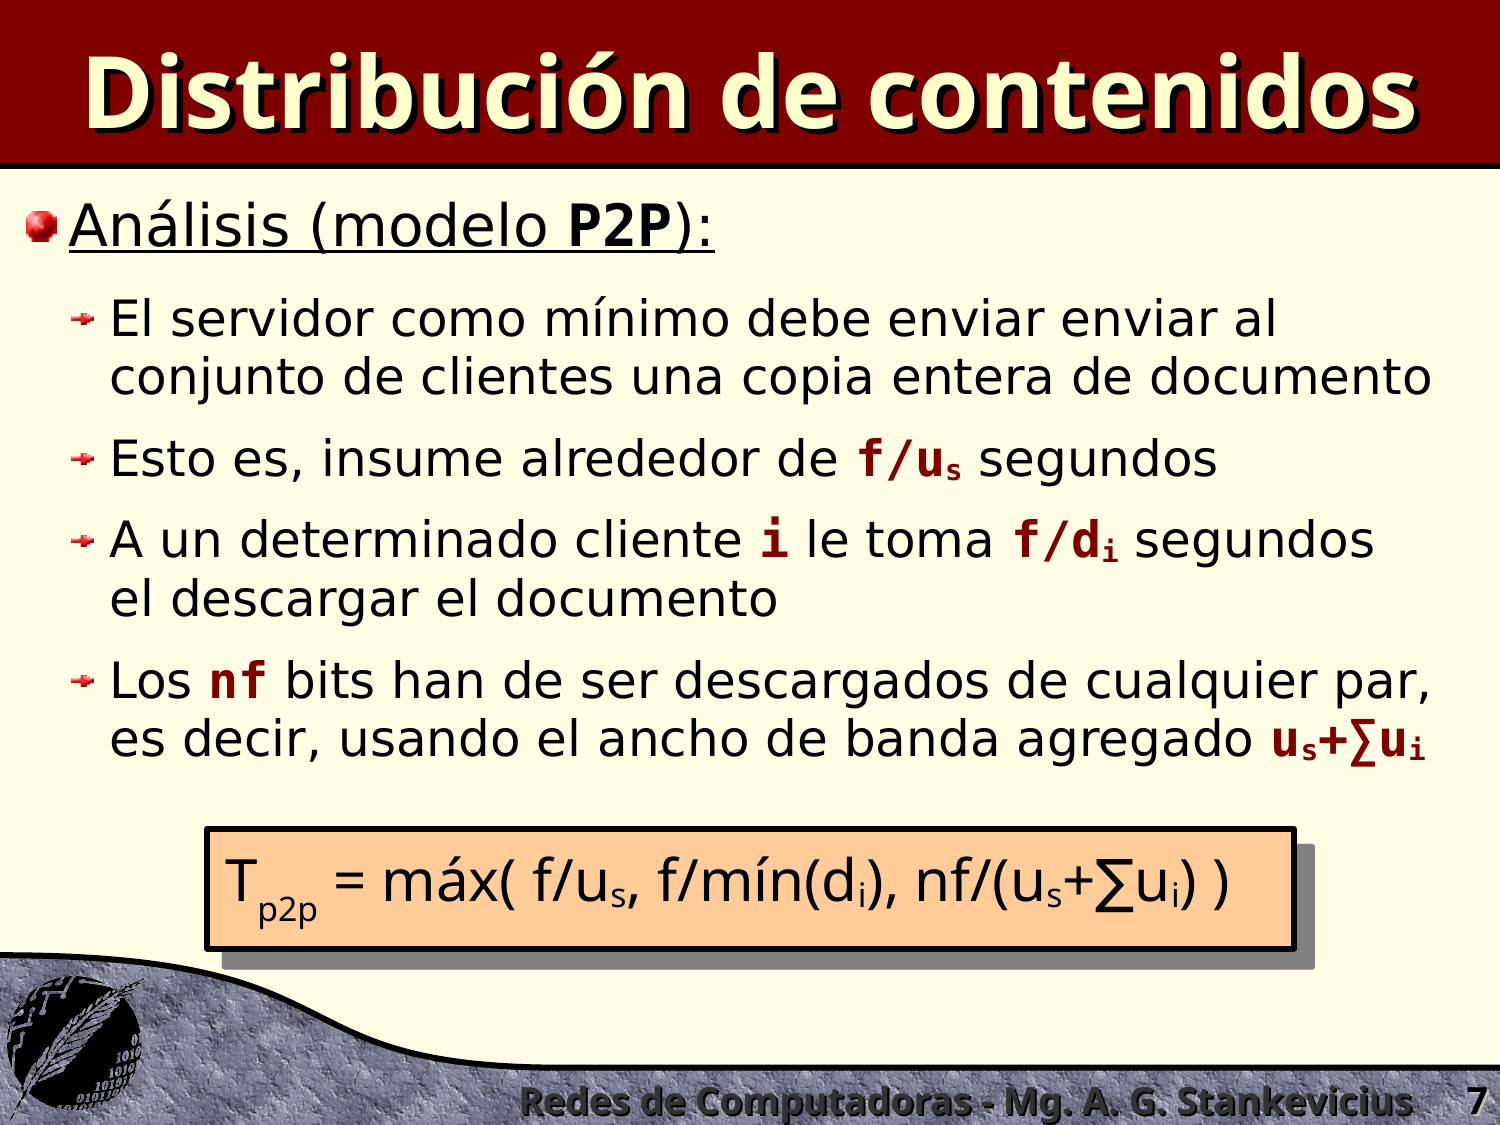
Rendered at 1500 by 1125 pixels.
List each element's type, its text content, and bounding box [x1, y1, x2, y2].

picture [790, 1100, 795, 1110]
picture [0, 959, 1500, 1125]
title Distribución de contenidos [15, 5, 1485, 160]
list Análisis (modelo P2P): El servidor como mínimo debe enviar enviar al conjunto de clientes una copia entera de documento Esto es, insume alrededor de f/us segundos A un determinado cliente i le toma f/di segundos el descargar el documento Los nf bits han de ser descargados de cualquier par, es decir, usando el ancho de banda agregado us+∑ui [11, 192, 1486, 921]
picture [1047, 1100, 1054, 1110]
text_box Tp2p = máx( f/us, f/mín(di), nf/(us+∑ui) ) [207, 829, 1294, 949]
